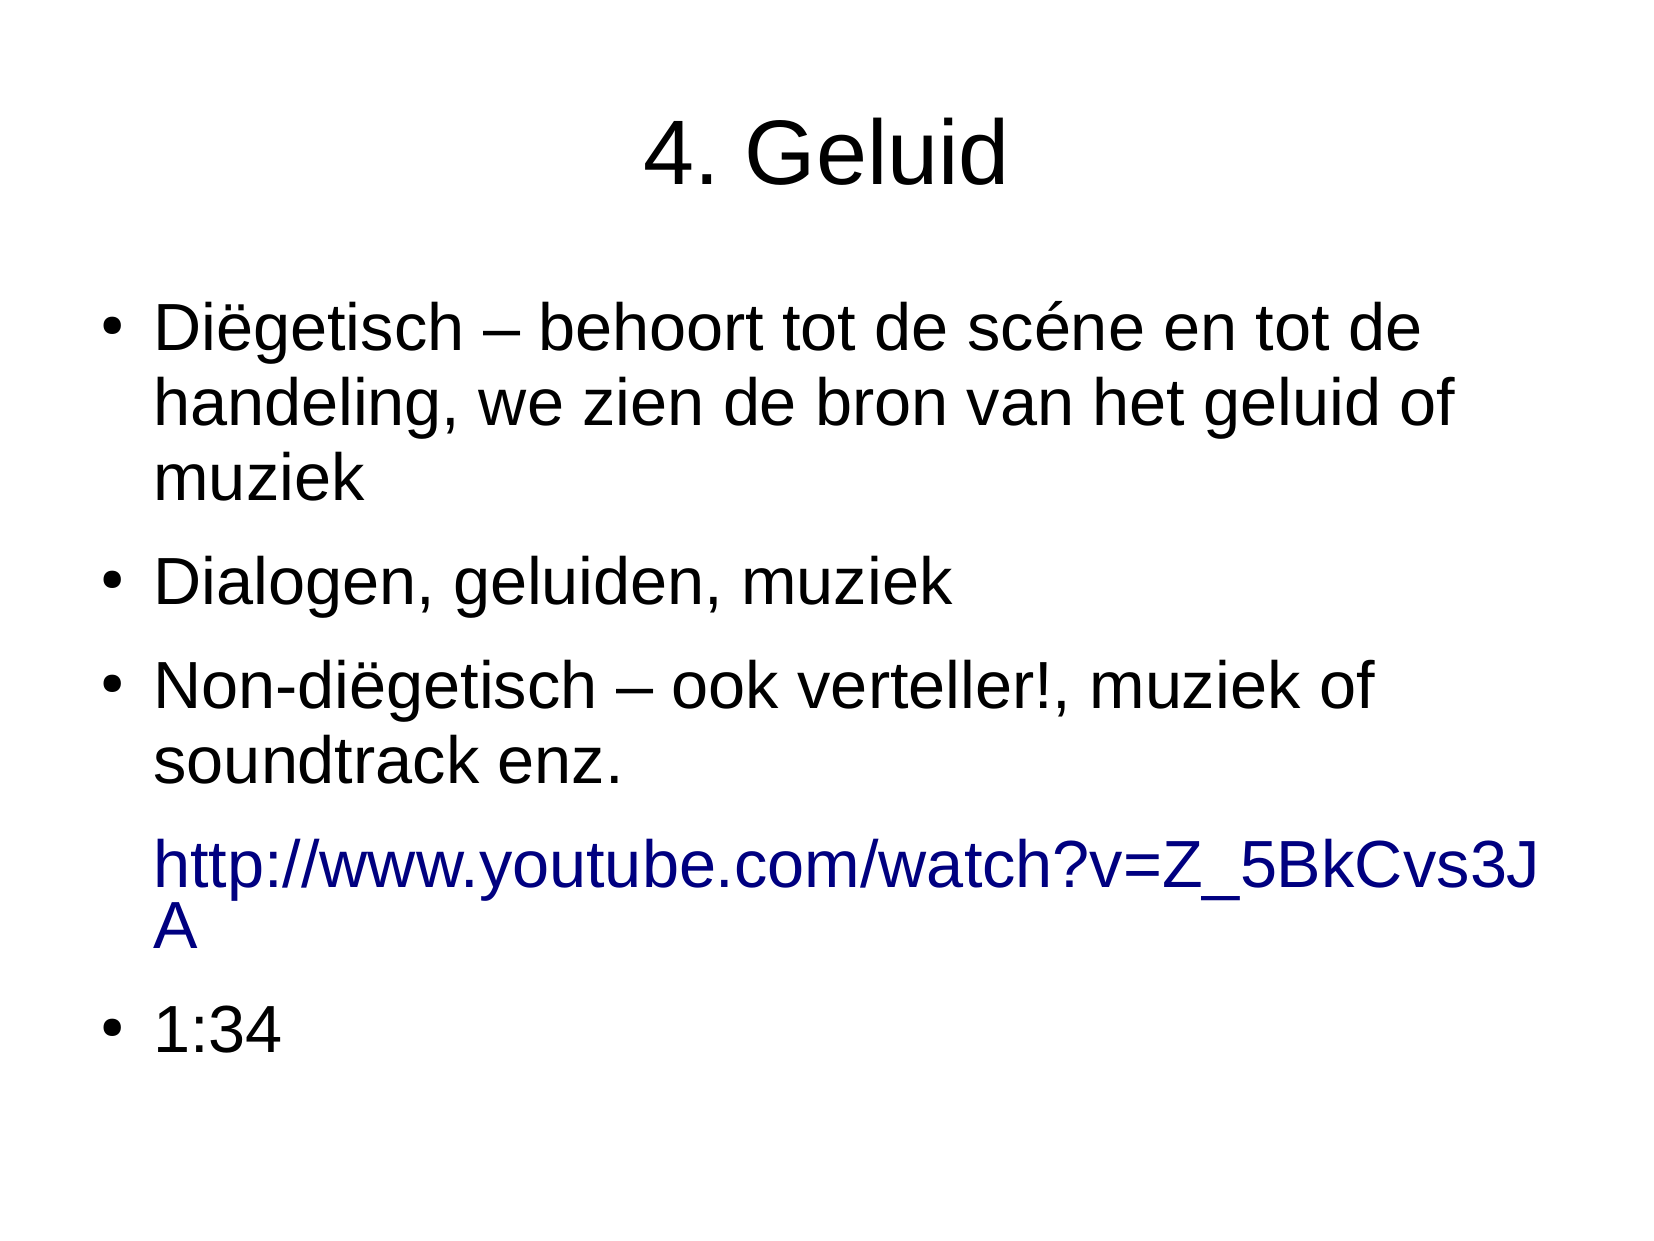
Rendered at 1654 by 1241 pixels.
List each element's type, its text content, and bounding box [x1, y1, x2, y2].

list Diëgetisch – behoort tot de scéne en tot de handeling, we zien de bron van het geluid of muziek Dialogen, geluiden, muziek Non-diëgetisch – ook verteller!, muziek of soundtrack enz. http://www.youtube.com/watch?v=Z_5BkCvs3JA 1:34 [82, 290, 1571, 1109]
title 4. Geluid [82, 49, 1571, 257]
